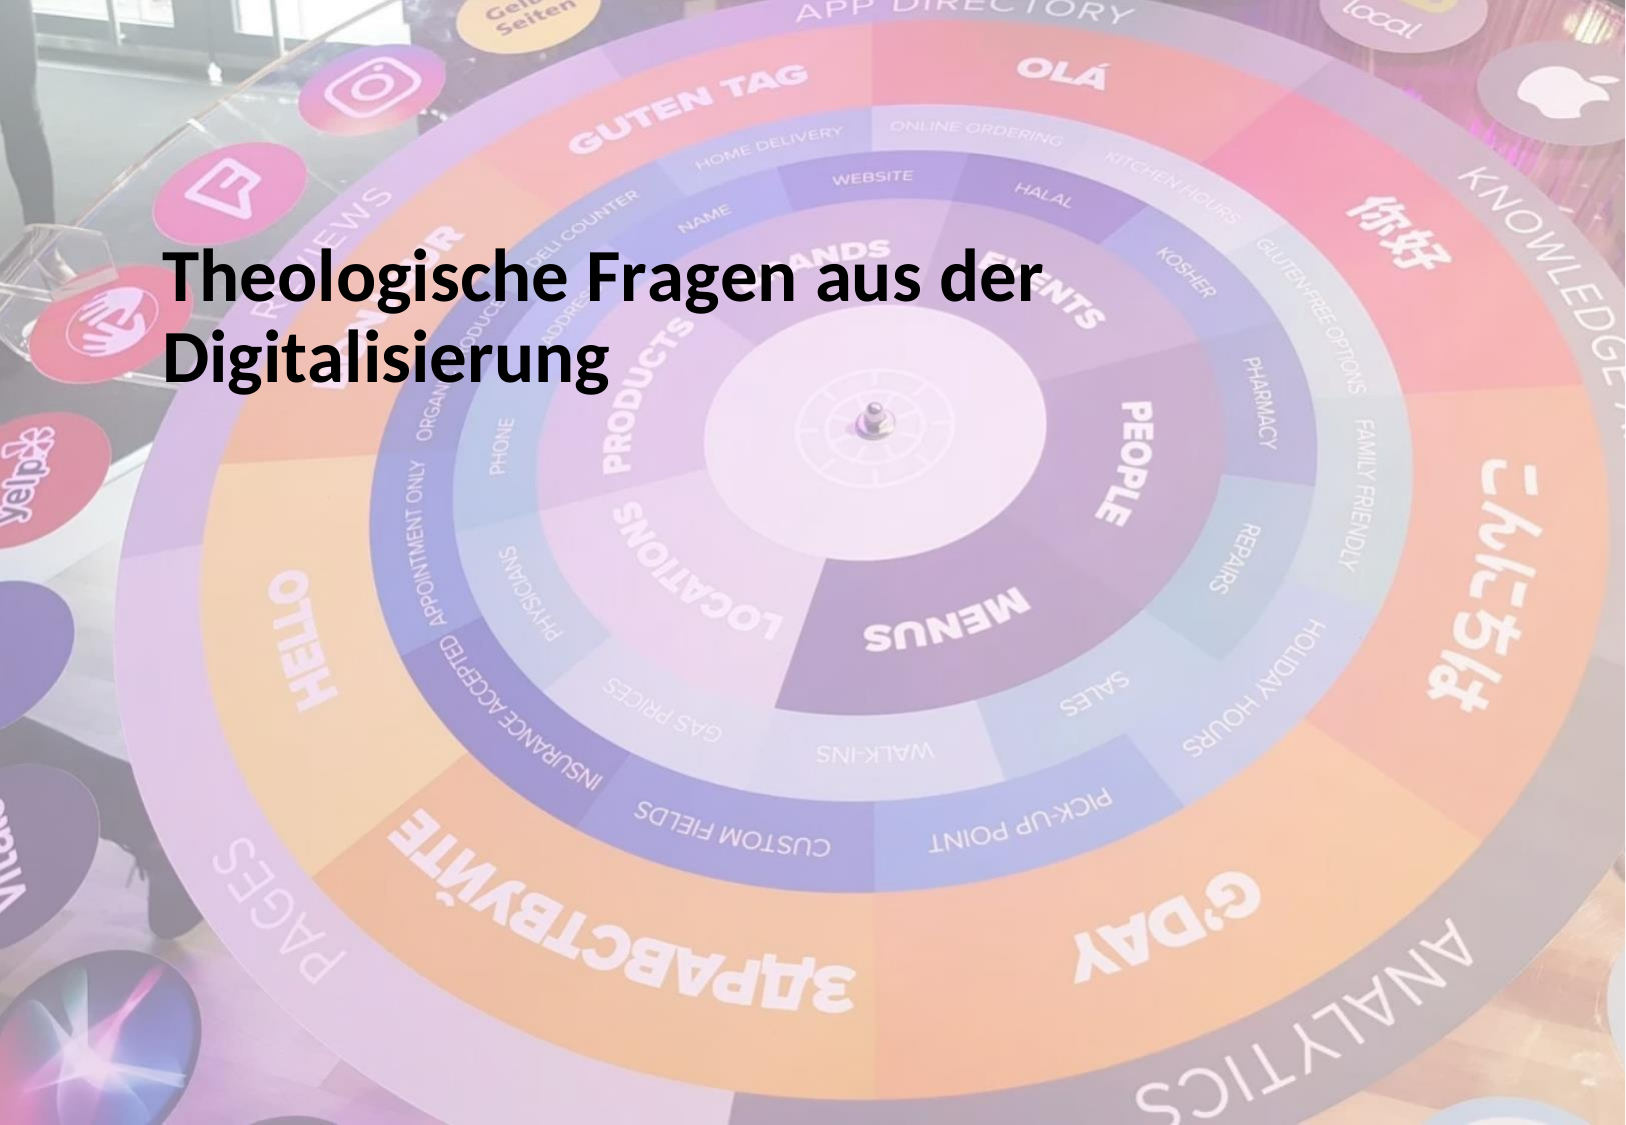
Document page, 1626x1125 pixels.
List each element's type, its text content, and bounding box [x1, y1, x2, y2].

title Theologische Fragen aus der Digitalisierung [162, 75, 1461, 1035]
picture [0, 0, 1626, 1125]
